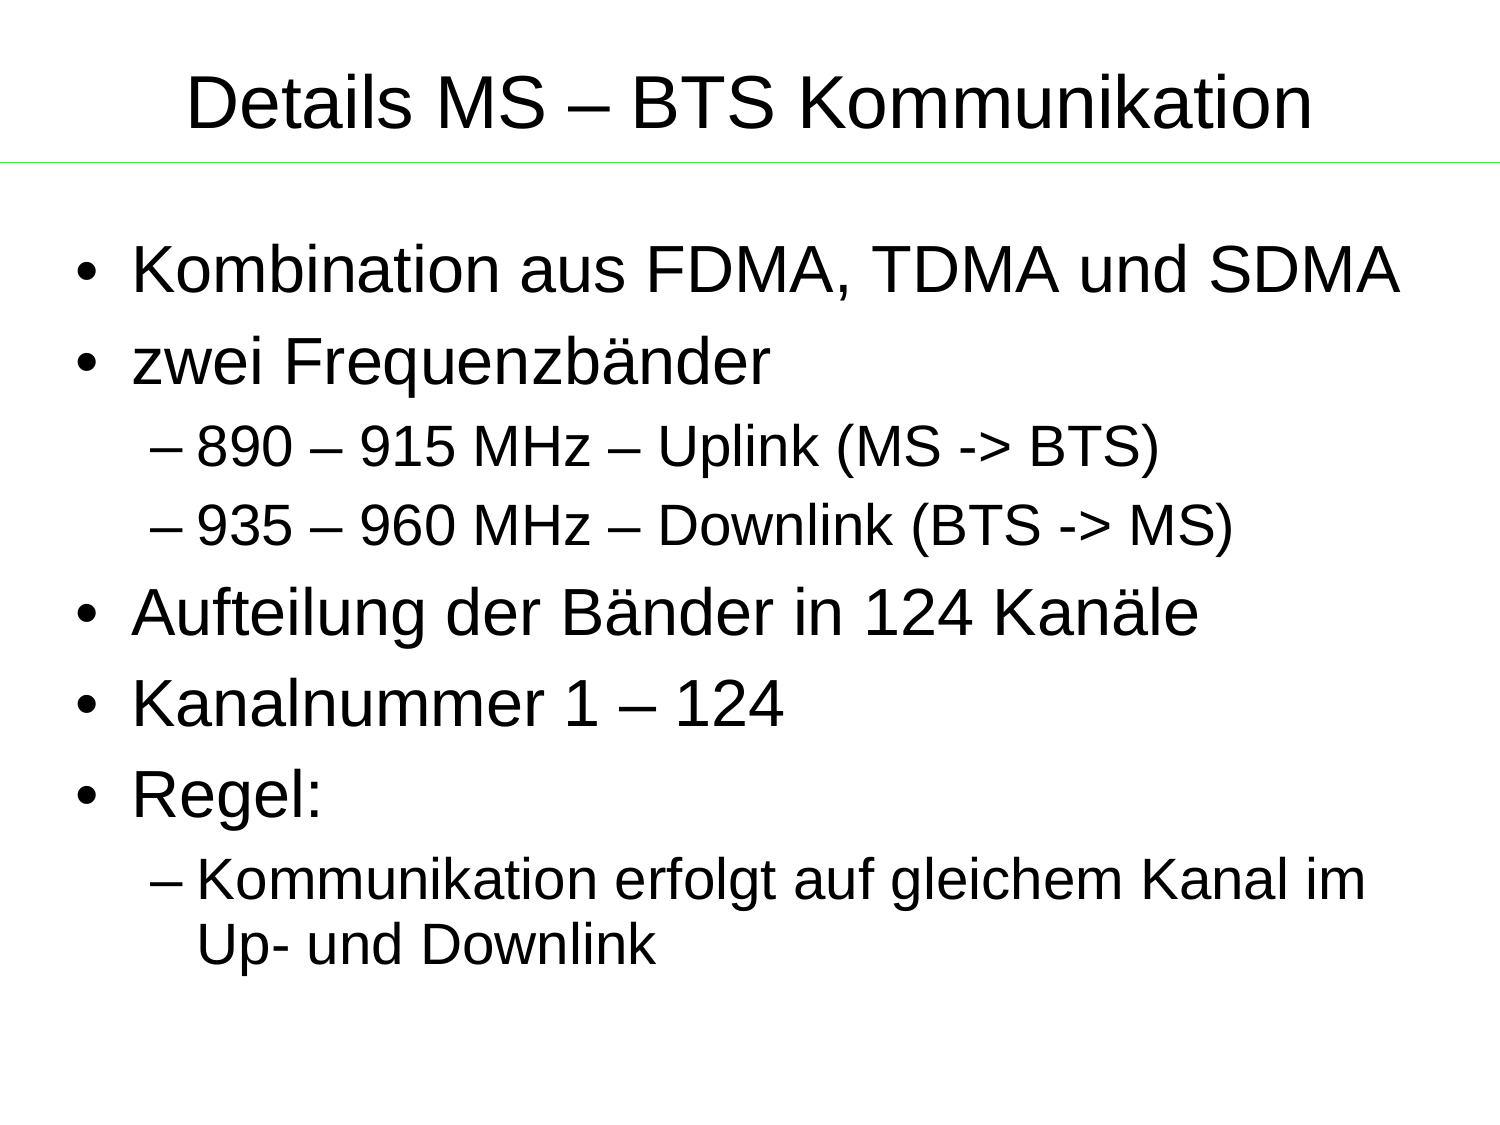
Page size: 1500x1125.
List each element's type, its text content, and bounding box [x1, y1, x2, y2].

title Details MS – BTS Kommunikation [75, 49, 1426, 156]
list Kombination aus FDMA, TDMA und SDMA zwei Frequenzbänder 890 – 915 MHz – Uplink (MS -> BTS) 935 – 960 MHz – Downlink (BTS -> MS) Aufteilung der Bänder in 124 Kanäle Kanalnummer 1 – 124 Regel: Kommunikation erfolgt auf gleichem Kanal im Up- und Downlink [75, 232, 1426, 1001]
